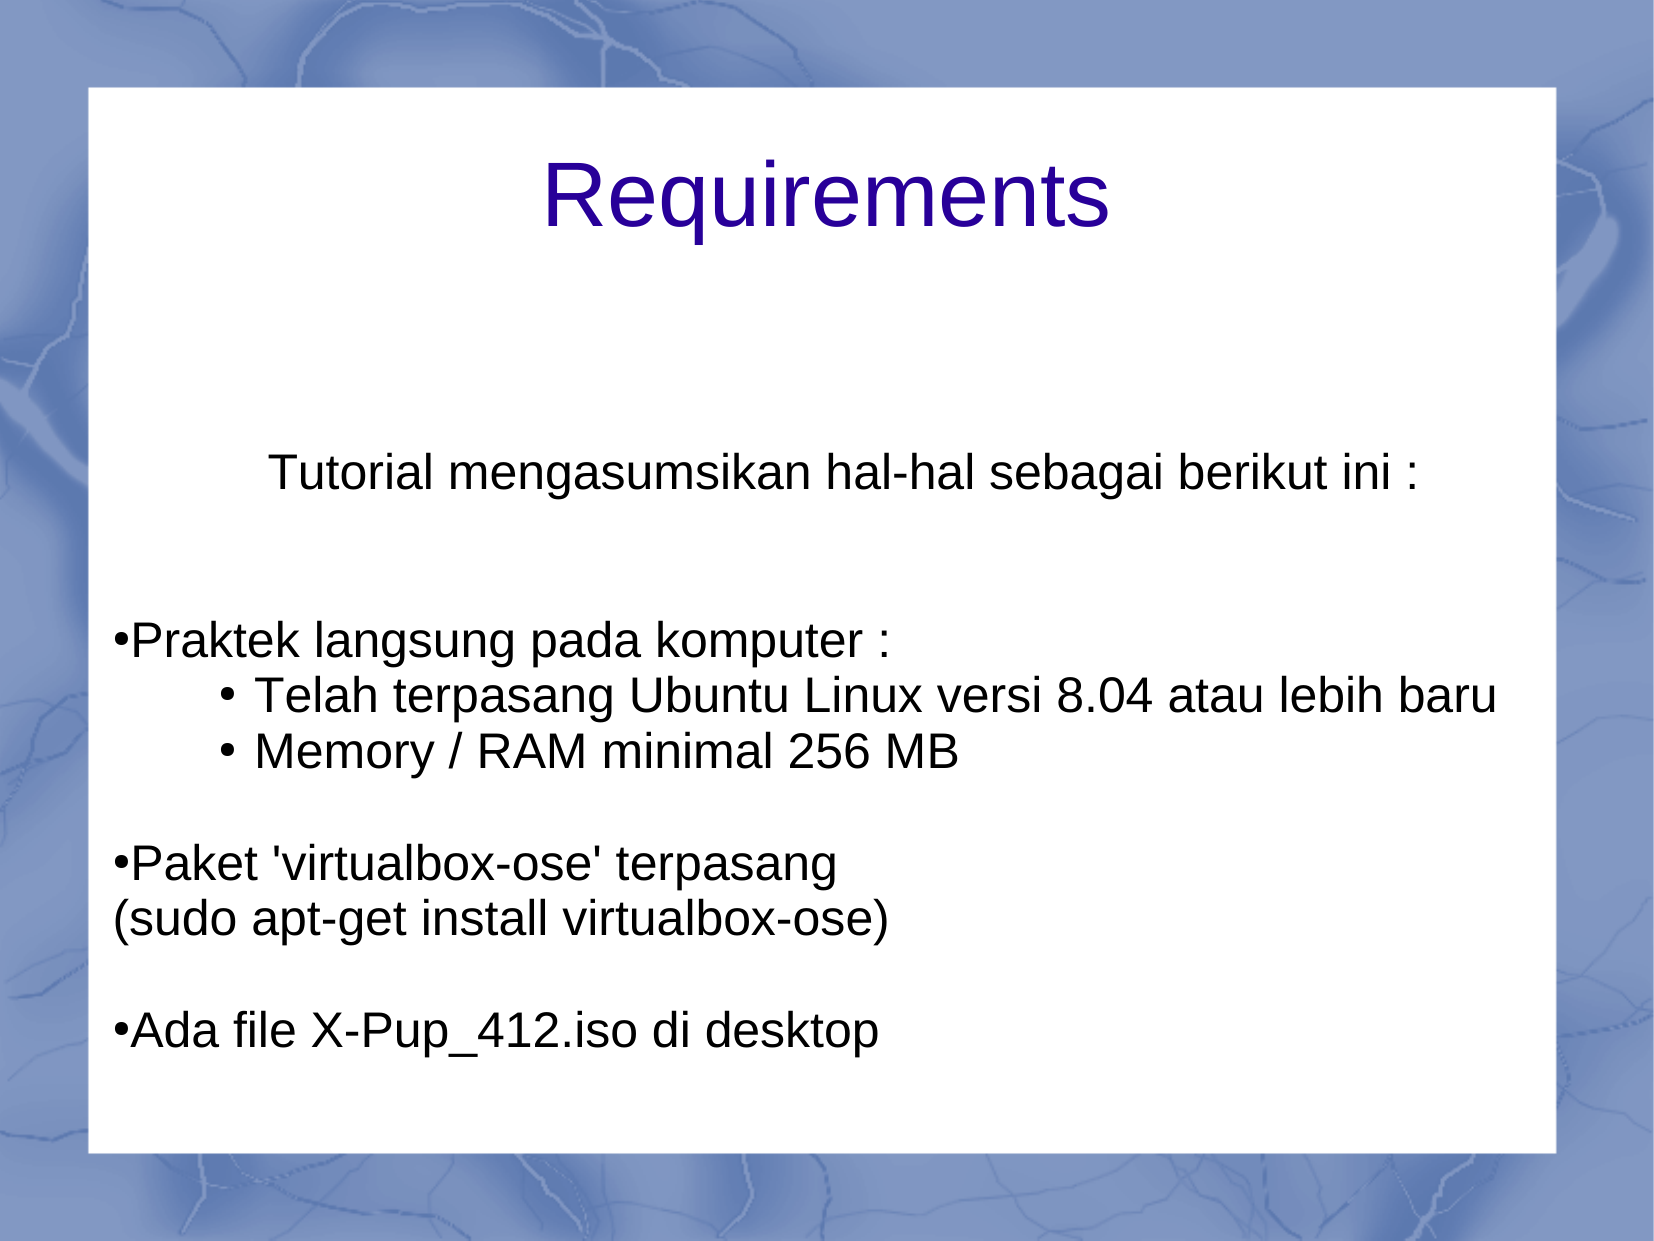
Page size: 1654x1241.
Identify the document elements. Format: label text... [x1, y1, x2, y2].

picture [0, 0, 1654, 1241]
title Requirements [118, 98, 1536, 277]
subtitle Tutorial mengasumsikan hal-hal sebagai berikut ini : Praktek langsung pada komputer : Telah terpasang Ubuntu Linux versi 8.04 atau lebih baru Memory / RAM minimal 256 MB Paket 'virtualbox-ose' terpasang (sudo apt-get install virtualbox-ose) Ada file X-Pup_412.iso di desktop [112, 277, 1576, 1058]
